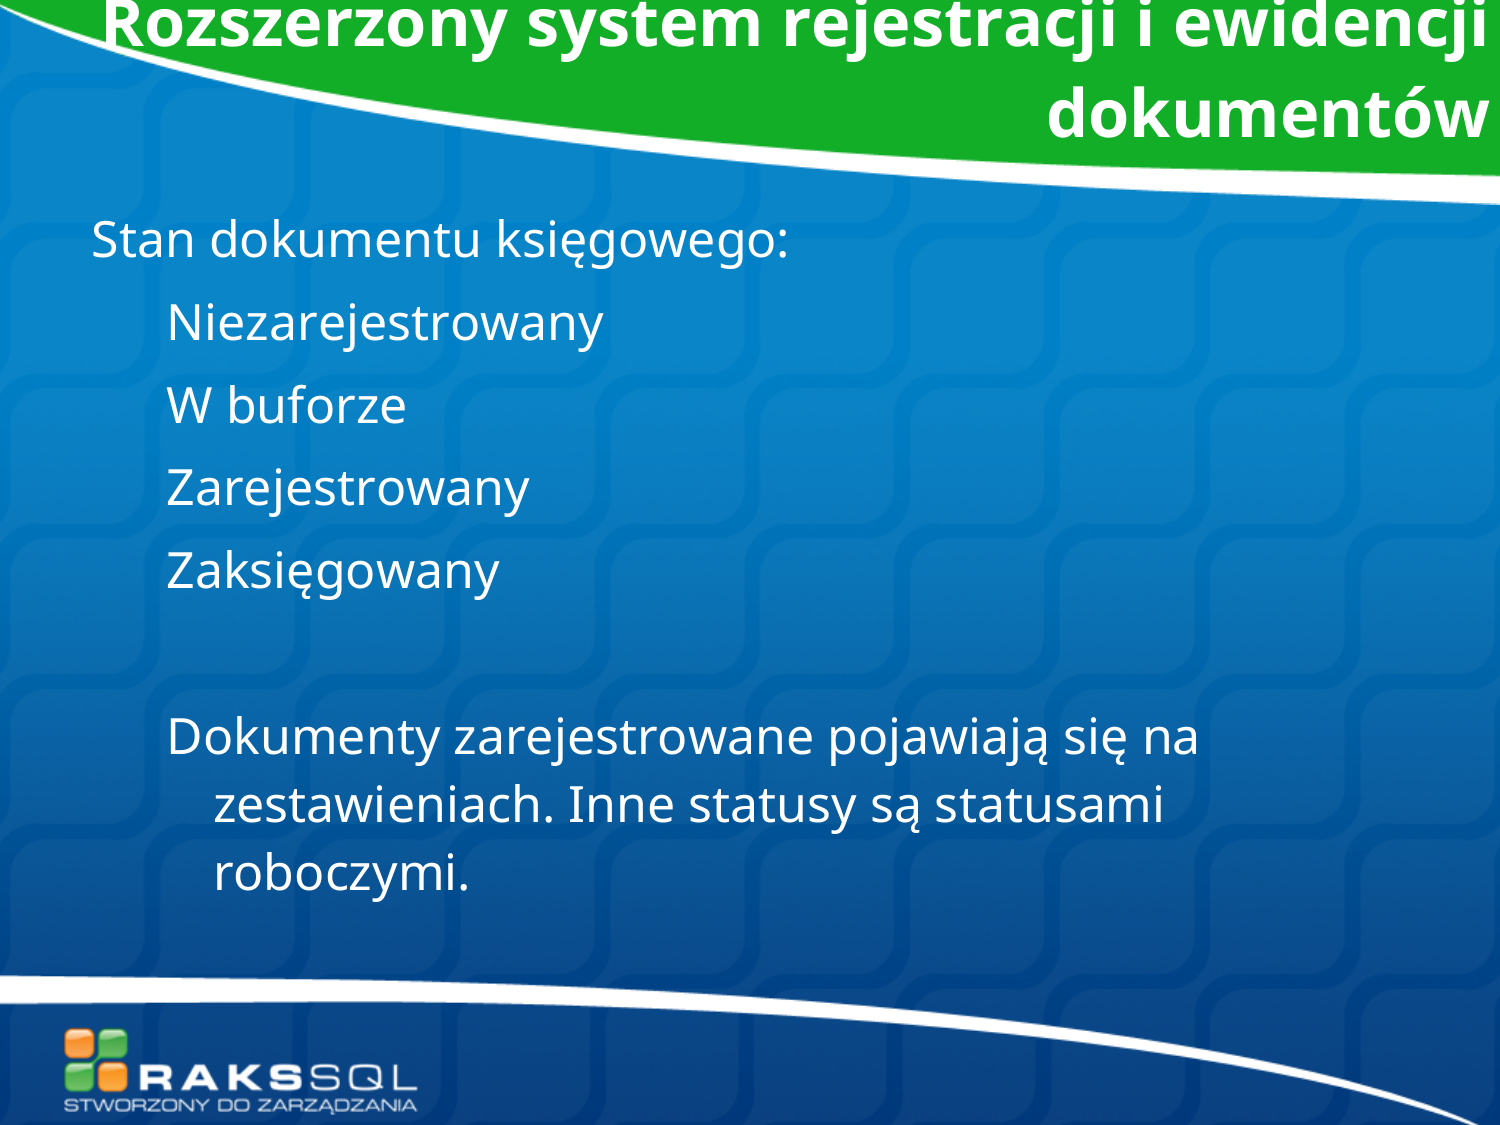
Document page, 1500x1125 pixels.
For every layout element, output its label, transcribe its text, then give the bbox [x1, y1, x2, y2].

title Rozszerzony system rejestracji i ewidencji dokumentów [0, 0, 1500, 327]
picture [0, 327, 1500, 1125]
list Stan dokumentu księgowego: Niezarejestrowany W buforze Zarejestrowany Zaksięgowany Dokumenty zarejestrowane pojawiają się na zestawieniach. Inne statusy są statusami roboczymi. [76, 196, 1427, 1025]
